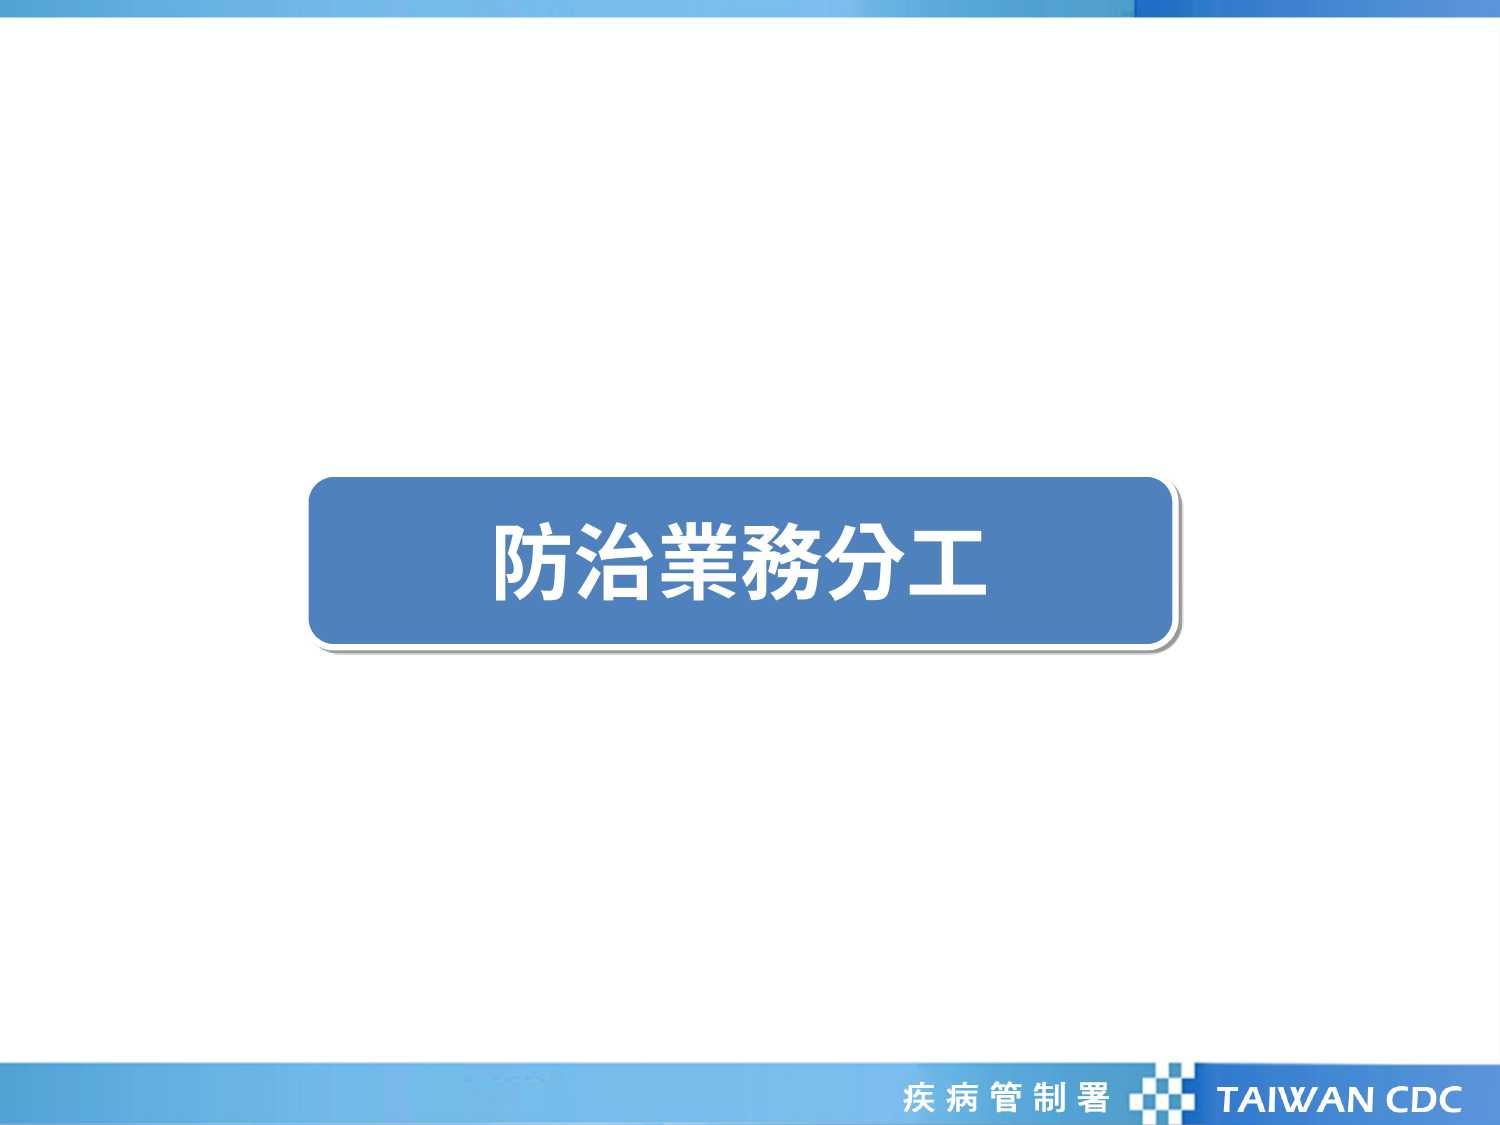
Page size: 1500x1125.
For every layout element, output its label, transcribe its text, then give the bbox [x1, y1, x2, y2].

text_box 防治業務分工 [305, 473, 1176, 648]
